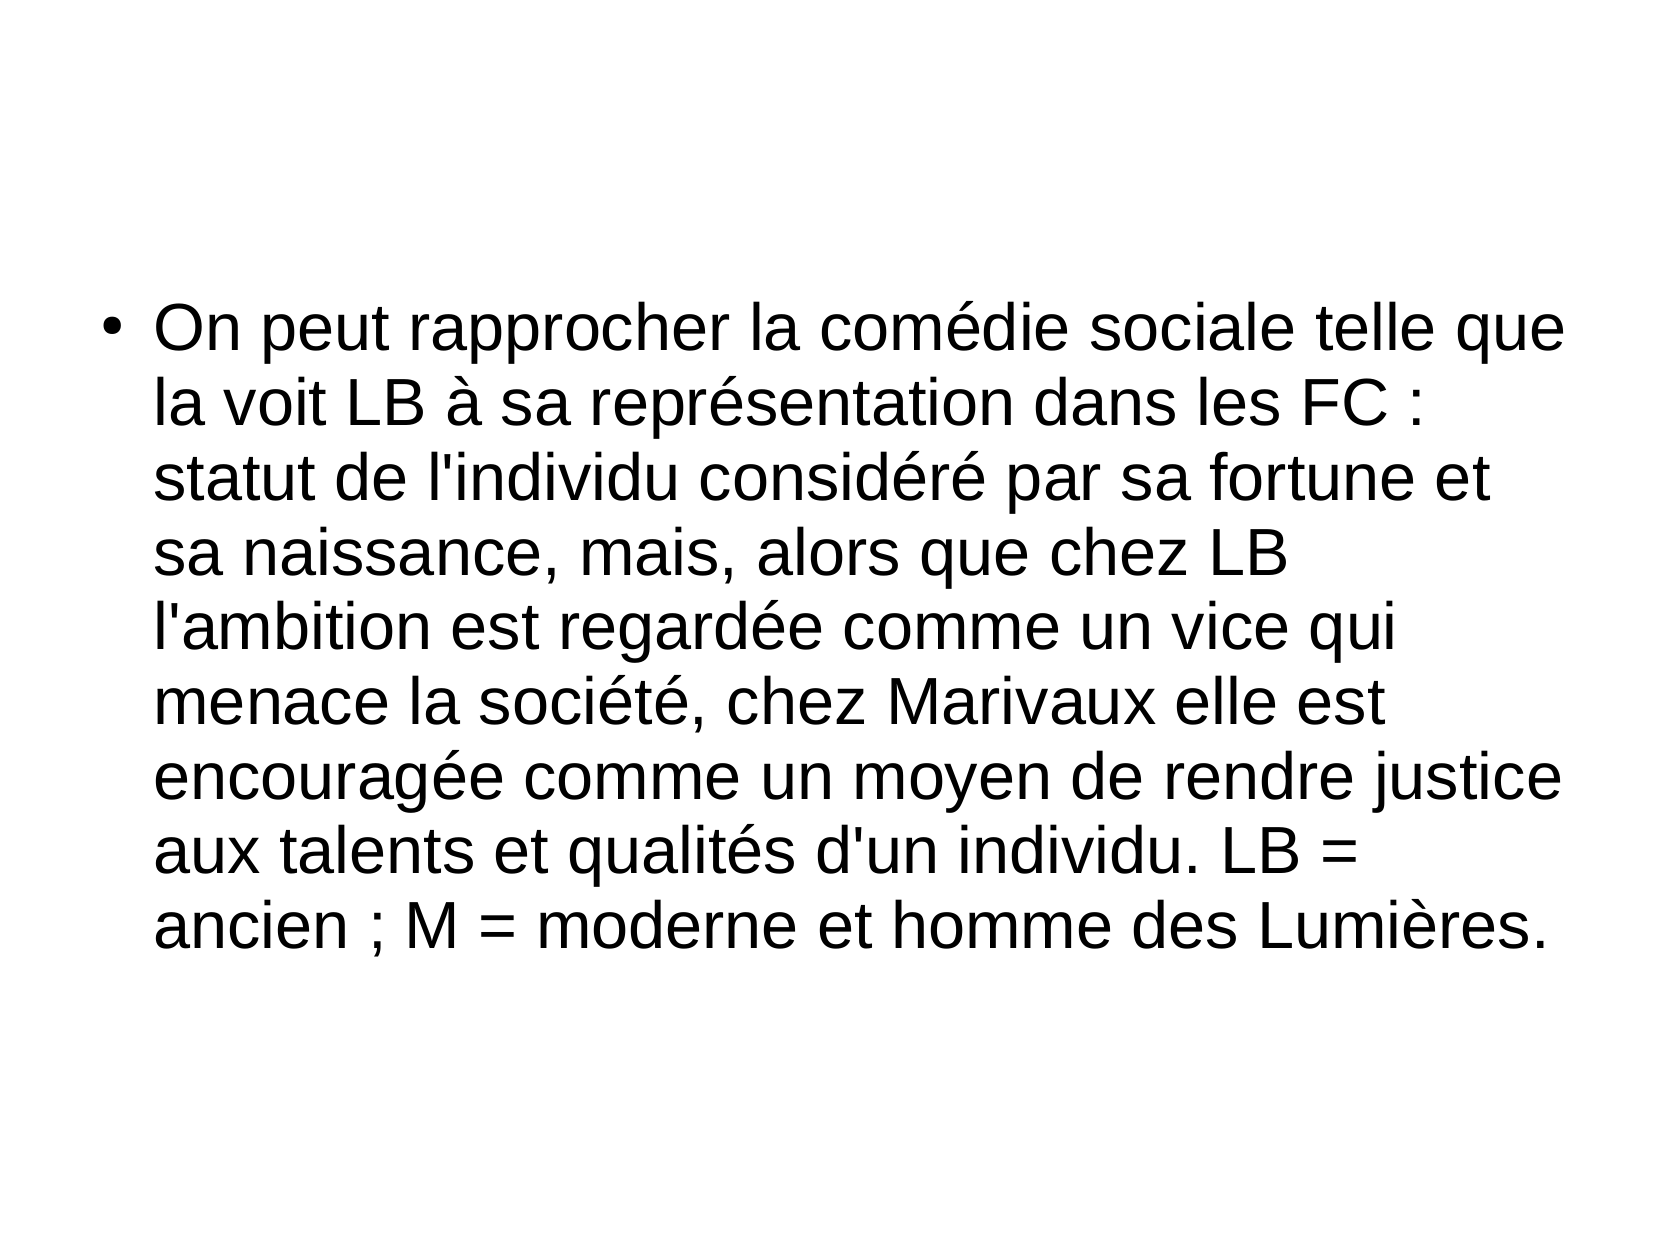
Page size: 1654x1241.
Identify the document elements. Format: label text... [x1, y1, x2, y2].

list On peut rapprocher la comédie sociale telle que la voit LB à sa représentation dans les FC : statut de l'individu considéré par sa fortune et sa naissance, mais, alors que chez LB l'ambition est regardée comme un vice qui menace la société, chez Marivaux elle est encouragée comme un moyen de rendre justice aux talents et qualités d'un individu. LB = ancien ; M = moderne et homme des Lumières. [82, 290, 1571, 1038]
